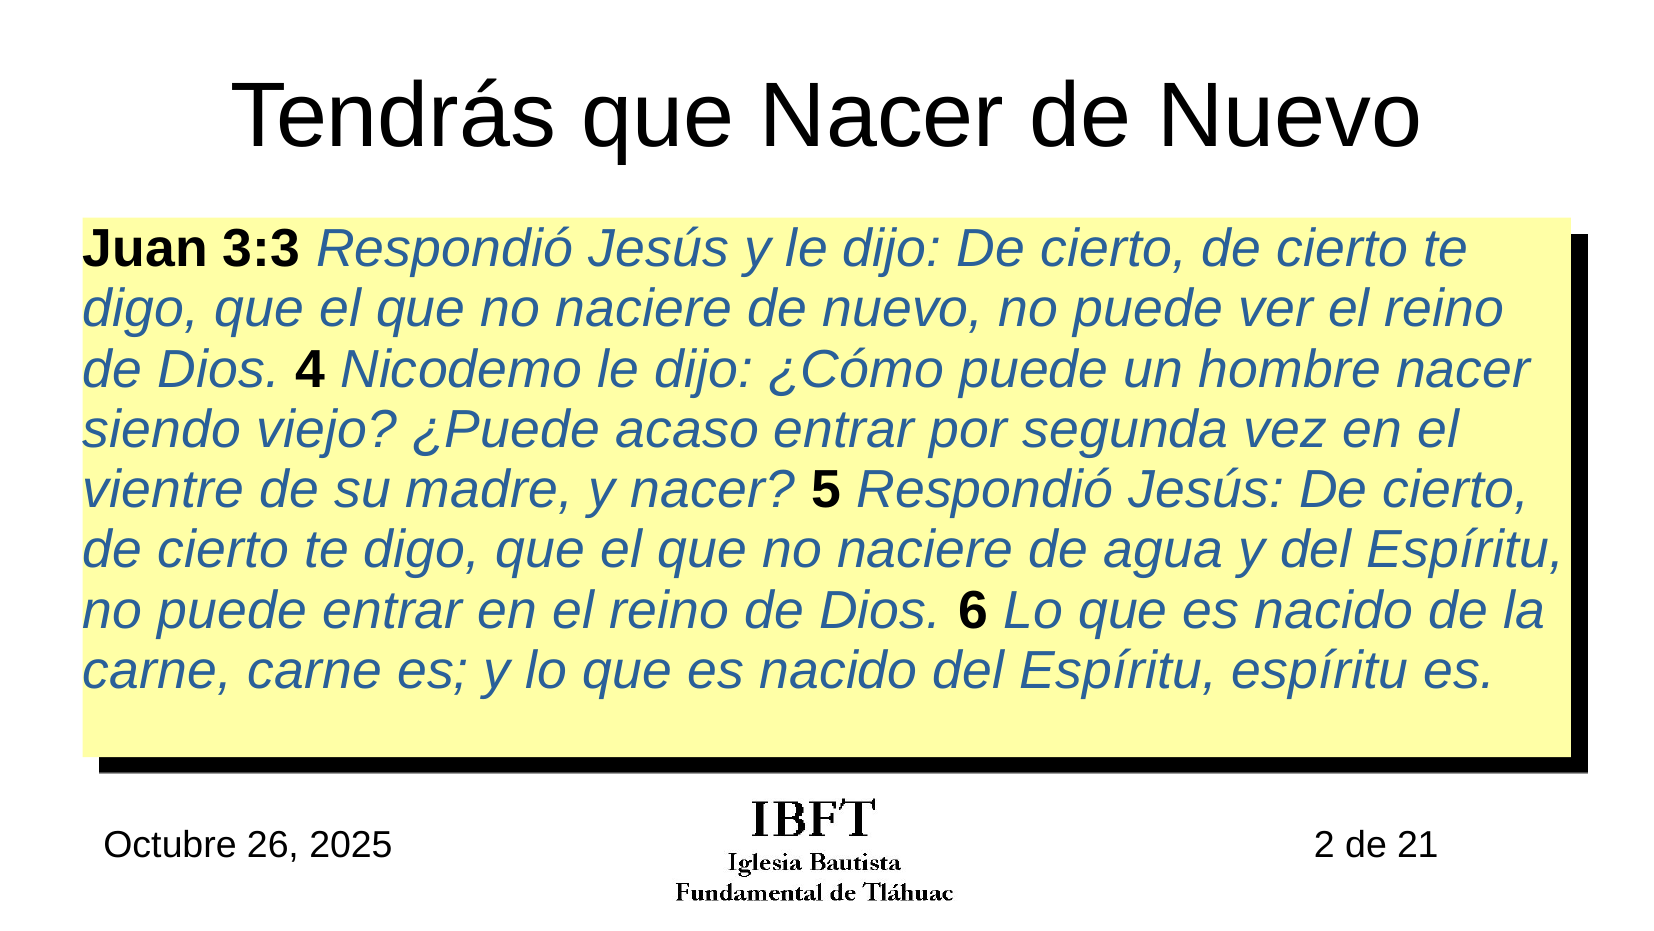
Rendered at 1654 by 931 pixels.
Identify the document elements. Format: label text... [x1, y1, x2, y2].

picture [649, 786, 970, 913]
list Juan 3:3 Respondió Jesús y le dijo: De cierto, de cierto te digo, que el que no naciere de nuevo, no puede ver el reino de Dios. 4 Nicodemo le dijo: ¿Cómo puede un hombre nacer siendo viejo? ¿Puede acaso entrar por segunda vez en el vientre de su madre, y nacer? 5 Respondió Jesús: De cierto, de cierto te digo, que el que no naciere de agua y del Espíritu, no puede entrar en el reino de Dios. 6 Lo que es nacido de la carne, carne es; y lo que es nacido del Espíritu, espíritu es. [82, 217, 1571, 758]
text_box Octubre 26, 2025 [88, 816, 414, 876]
text_box <number> de 21 [1299, 816, 1565, 916]
title Tendrás que Nacer de Nuevo [82, 37, 1571, 193]
